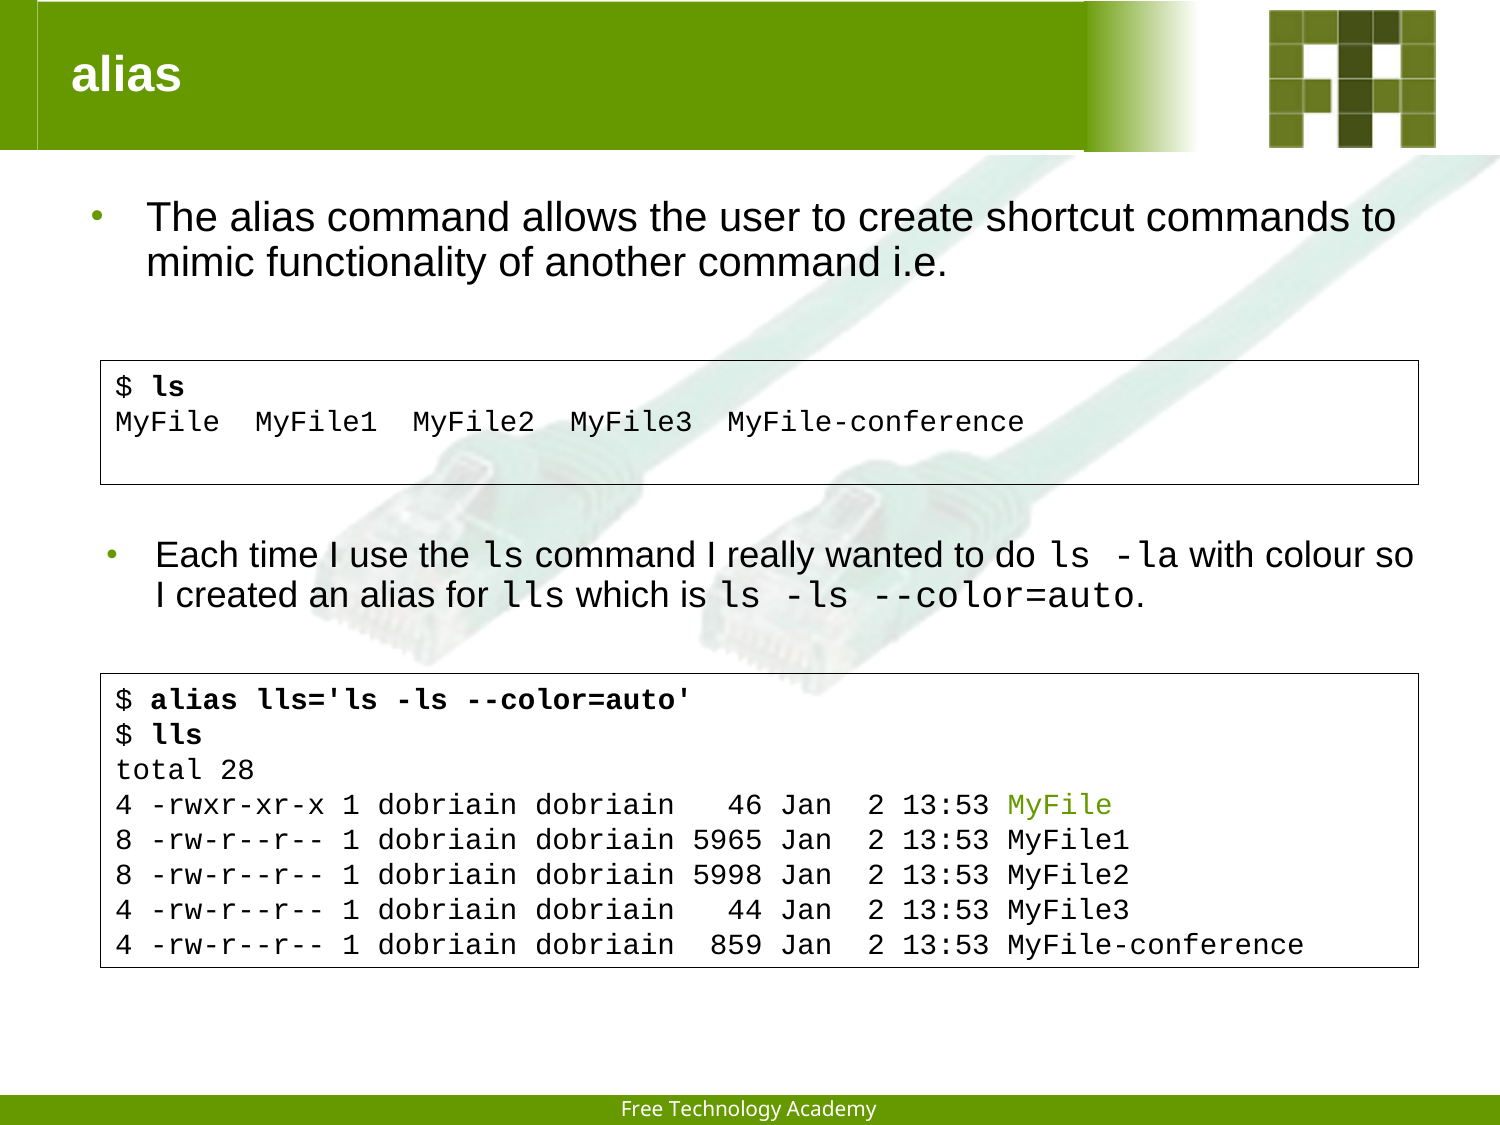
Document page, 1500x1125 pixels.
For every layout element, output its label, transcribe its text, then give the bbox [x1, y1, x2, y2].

text_box $ alias lls='ls -ls --color=auto' $ lls total 28 4 -rwxr-xr-x 1 dobriain dobriain 46 Jan 2 13:53 MyFile 8 -rw-r--r-- 1 dobriain dobriain 5965 Jan 2 13:53 MyFile1 8 -rw-r--r-- 1 dobriain dobriain 5998 Jan 2 13:53 MyFile2 4 -rw-r--r-- 1 dobriain dobriain 44 Jan 2 13:53 MyFile3 4 -rw-r--r-- 1 dobriain dobriain 859 Jan 2 13:53 MyFile-conference [100, 673, 1419, 968]
list The alias command allows the user to create shortcut commands to mimic functionality of another command i.e. [75, 187, 1426, 308]
list Each time I use the ls command I really wanted to do ls -la with colour so I created an alias for lls which is ls -ls --color=auto. [90, 528, 1441, 650]
title alias [56, 1, 1107, 152]
text_box $ ls MyFile MyFile1 MyFile2 MyFile3 MyFile-conference [100, 360, 1419, 485]
picture [1269, 10, 1436, 148]
